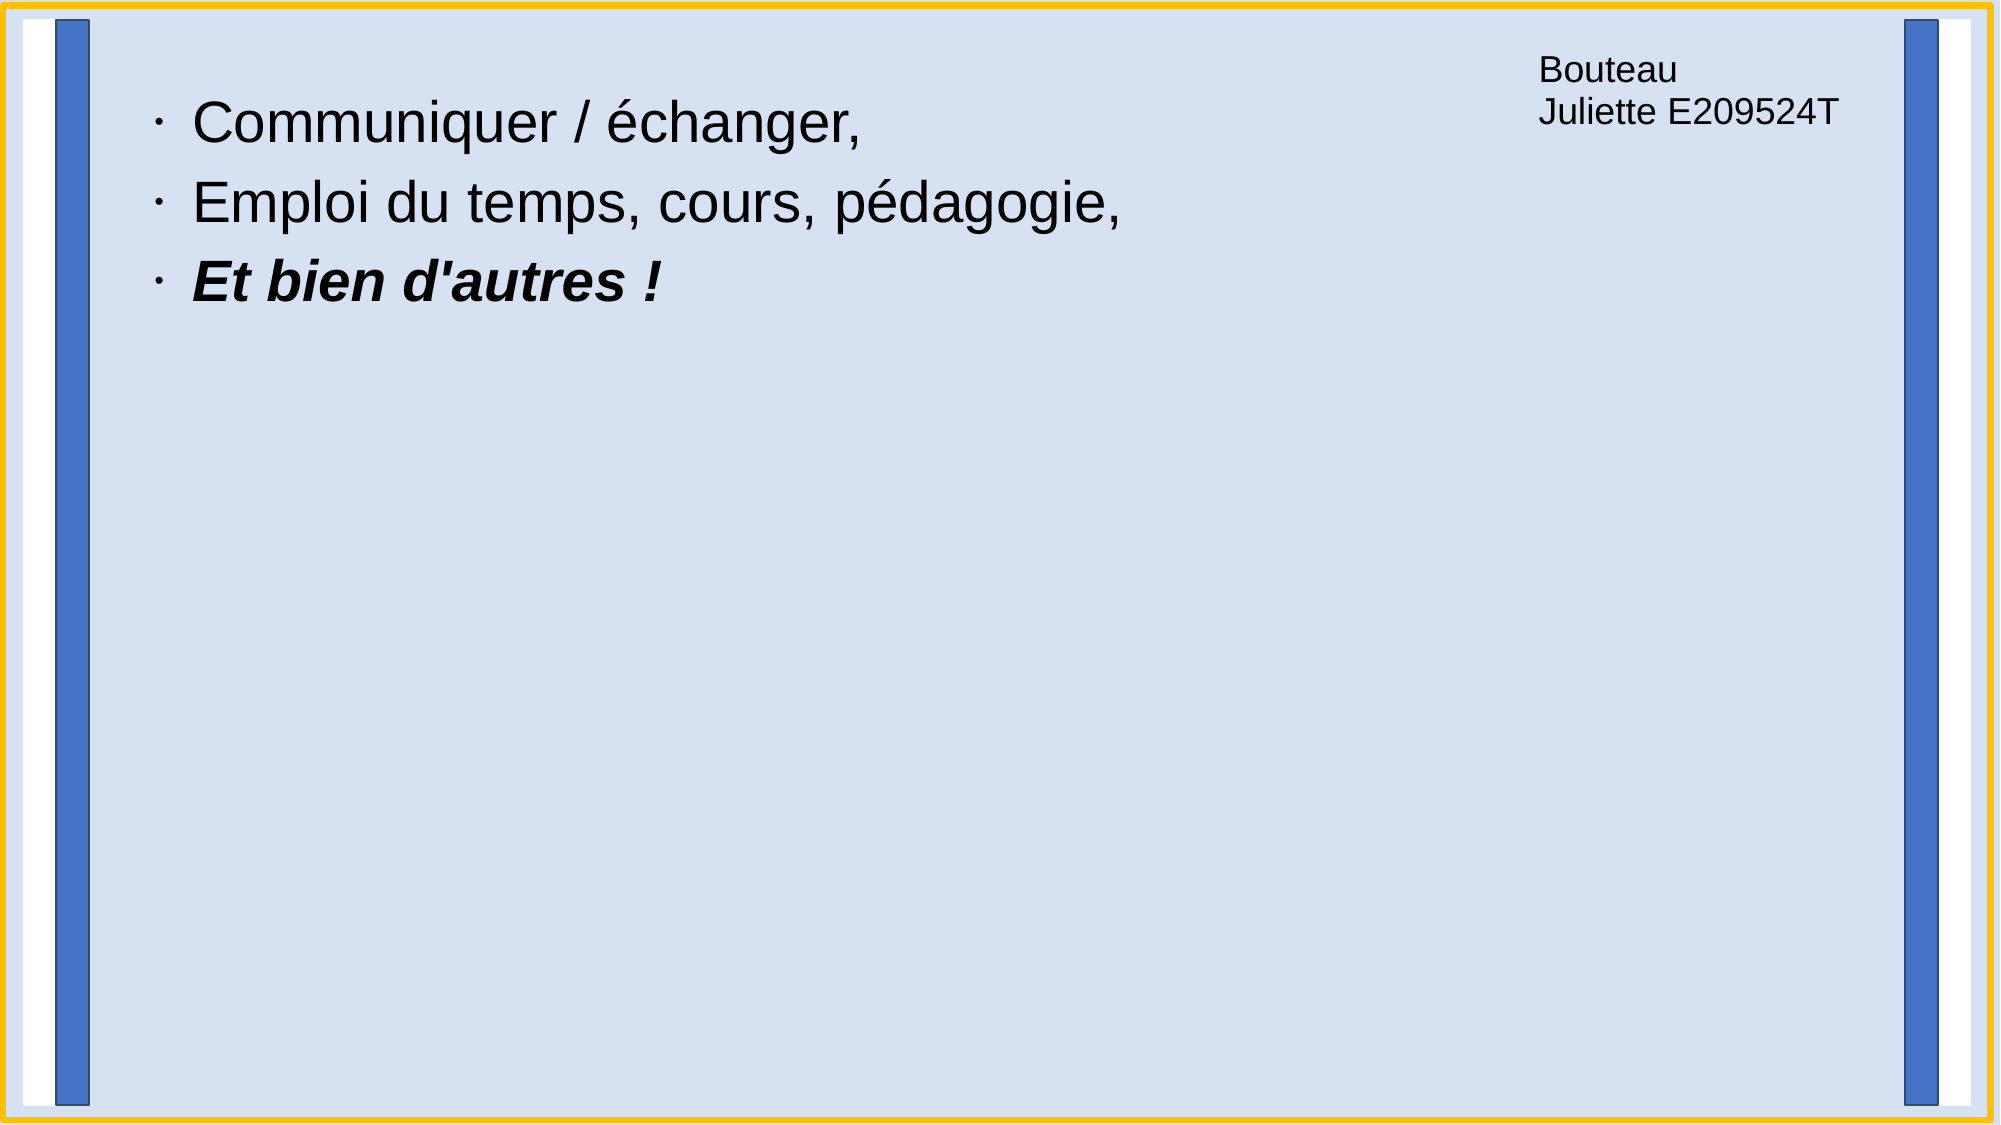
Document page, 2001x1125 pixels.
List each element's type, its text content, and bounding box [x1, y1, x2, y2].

text_box [56, 20, 89, 1106]
text_box Bouteau Juliette E209524T [1523, 41, 1863, 152]
text_box [23, 20, 55, 1106]
list Communiquer / échanger, Emploi du temps, cours, pédagogie, Et bien d'autres ! [137, 88, 1863, 1014]
text_box [1905, 20, 1938, 1106]
text_box [1939, 20, 1971, 1106]
